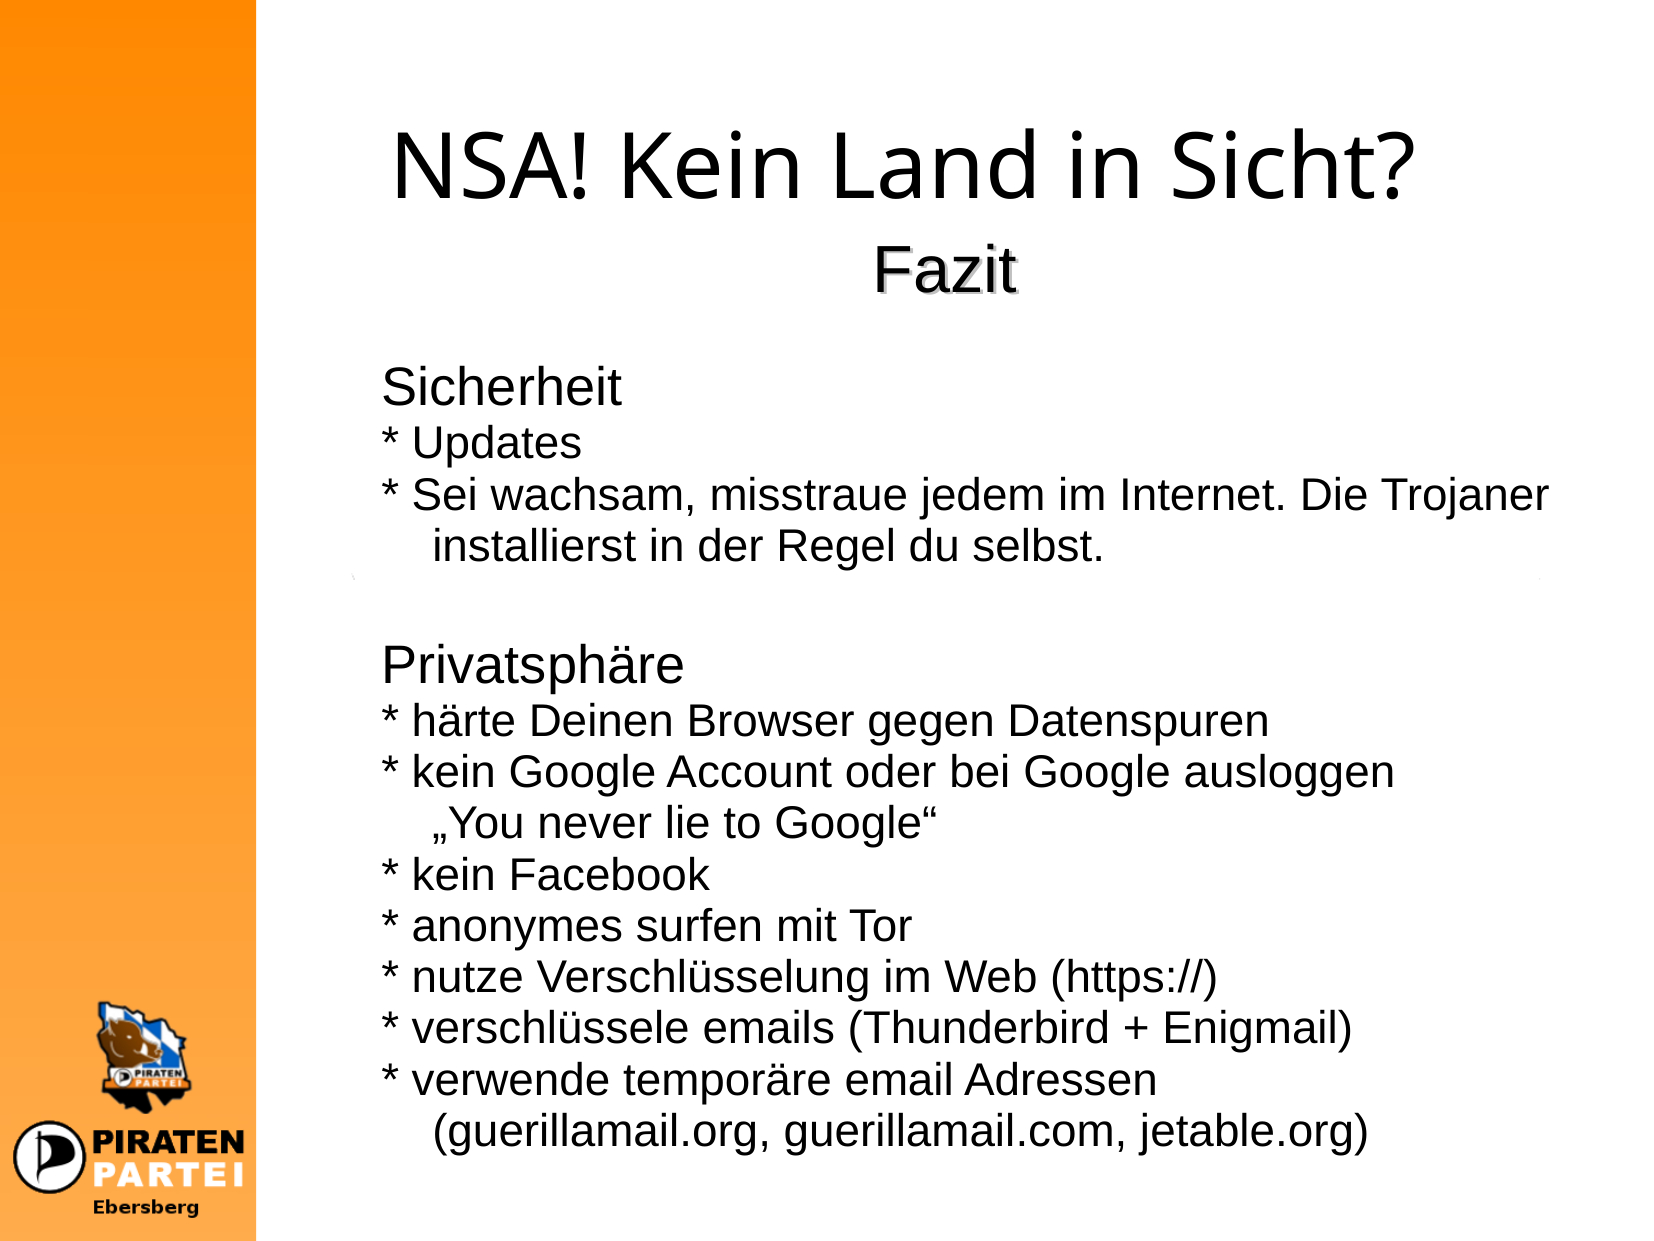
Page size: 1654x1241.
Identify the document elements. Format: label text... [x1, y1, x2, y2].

title NSA! Kein Land in Sicht? [159, 96, 1648, 231]
subtitle Fazit [295, 213, 1595, 325]
text_box Privatsphäre * härte Deinen Browser gegen Datenspuren * kein Google Account oder bei Google ausloggen „You never lie to Google“ * kein Facebook * anonymes surfen mit Tor * nutze Verschlüsselung im Web (https://) * verschlüssele emails (Thunderbird + Enigmail) * verwende temporäre email Adressen (guerillamail.org, guerillamail.com, jetable.org) [366, 626, 1411, 1164]
text_box Sicherheit * Updates * Sei wachsam, misstraue jedem im Internet. Die Trojaner installierst in der Regel du selbst. [366, 349, 1566, 579]
picture [0, 0, 1654, 1241]
